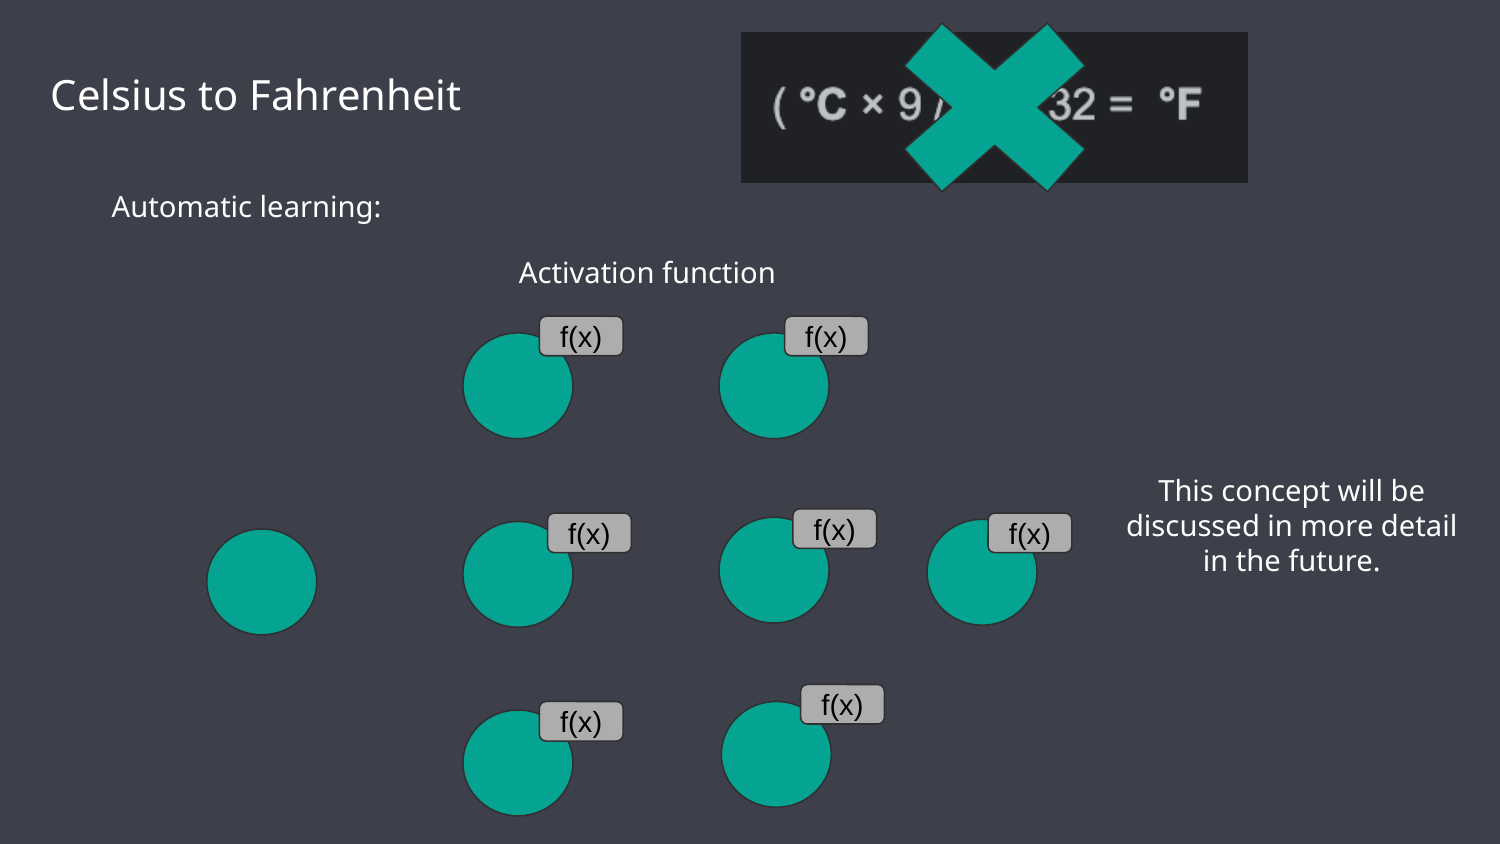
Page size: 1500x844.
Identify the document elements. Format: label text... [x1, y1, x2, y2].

text_box [462, 710, 573, 816]
text_box [927, 519, 1038, 626]
text_box Activation function [462, 239, 832, 305]
text_box [719, 332, 830, 439]
text_box [462, 521, 573, 628]
text_box f(x) [987, 513, 1072, 553]
text_box f(x) [547, 513, 632, 553]
text_box [719, 517, 830, 624]
picture [1039, 32, 1248, 183]
text_box f(x) [800, 684, 885, 725]
text_box [462, 332, 573, 439]
text_box f(x) [539, 316, 624, 356]
text_box [904, 23, 1086, 192]
text_box [206, 529, 317, 635]
text_box f(x) [792, 508, 877, 549]
text_box Celsius to Fahrenheit [35, 53, 741, 120]
text_box Automatic learning: [96, 173, 466, 240]
picture [741, 32, 950, 183]
text_box f(x) [784, 316, 869, 356]
picture [954, 146, 1036, 183]
text_box [721, 701, 832, 808]
text_box This concept will be discussed in more detail in the future. [1107, 457, 1477, 635]
text_box f(x) [539, 701, 624, 742]
picture [954, 32, 1036, 68]
